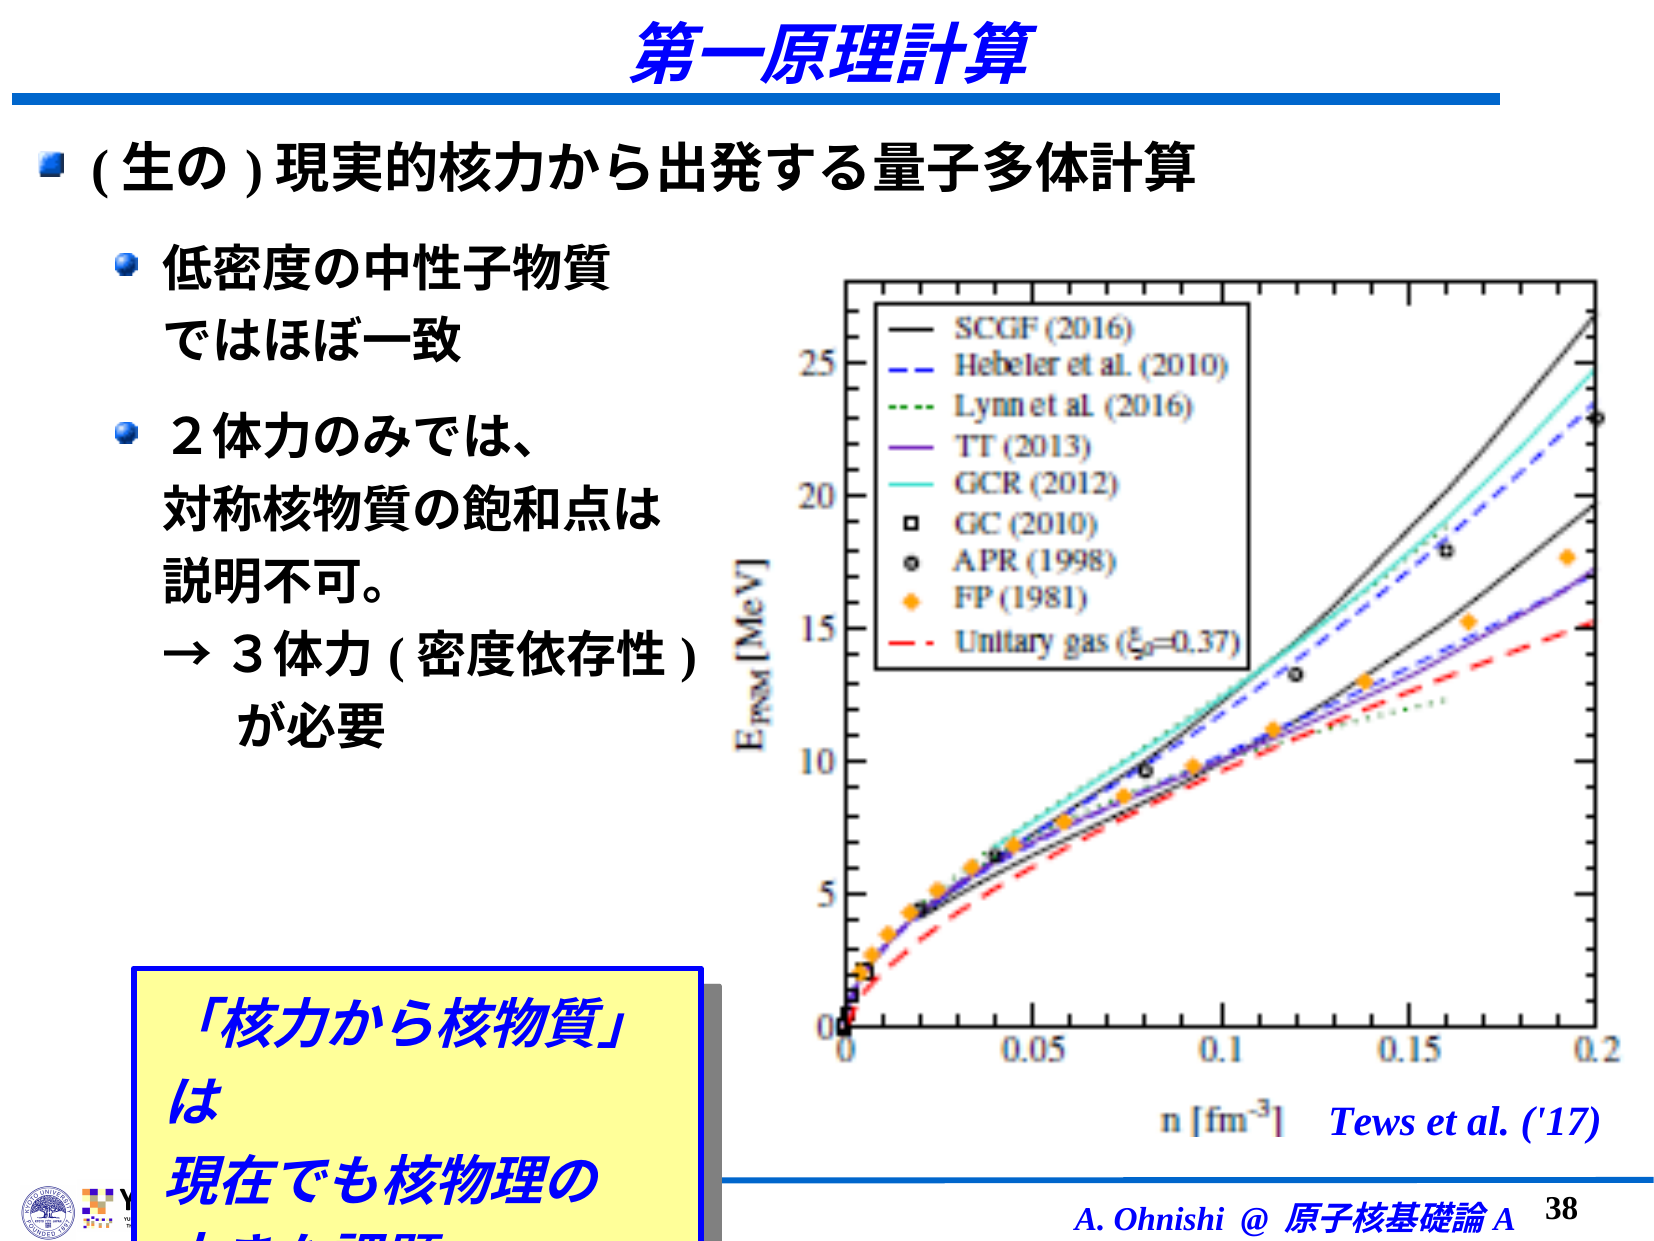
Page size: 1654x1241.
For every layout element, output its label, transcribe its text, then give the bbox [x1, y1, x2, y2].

picture [77, 1179, 131, 1232]
text_box 「核力から核物質」は 現在でも核物理の 大きな課題 [133, 968, 701, 1156]
picture [700, 259, 1647, 1137]
picture [20, 1185, 76, 1241]
list (生の)現実的核力から出発する量子多体計算 低密度の中性子物質 ではほぼ一致 ２体力のみでは、 対称核物質の飽和点は 説明不可。 → ３体力(密度依存性) が必要 [20, 124, 1621, 1137]
title 第一原理計算 [0, 0, 1654, 99]
text_box Tews et al. ('17) [1328, 1098, 1625, 1165]
